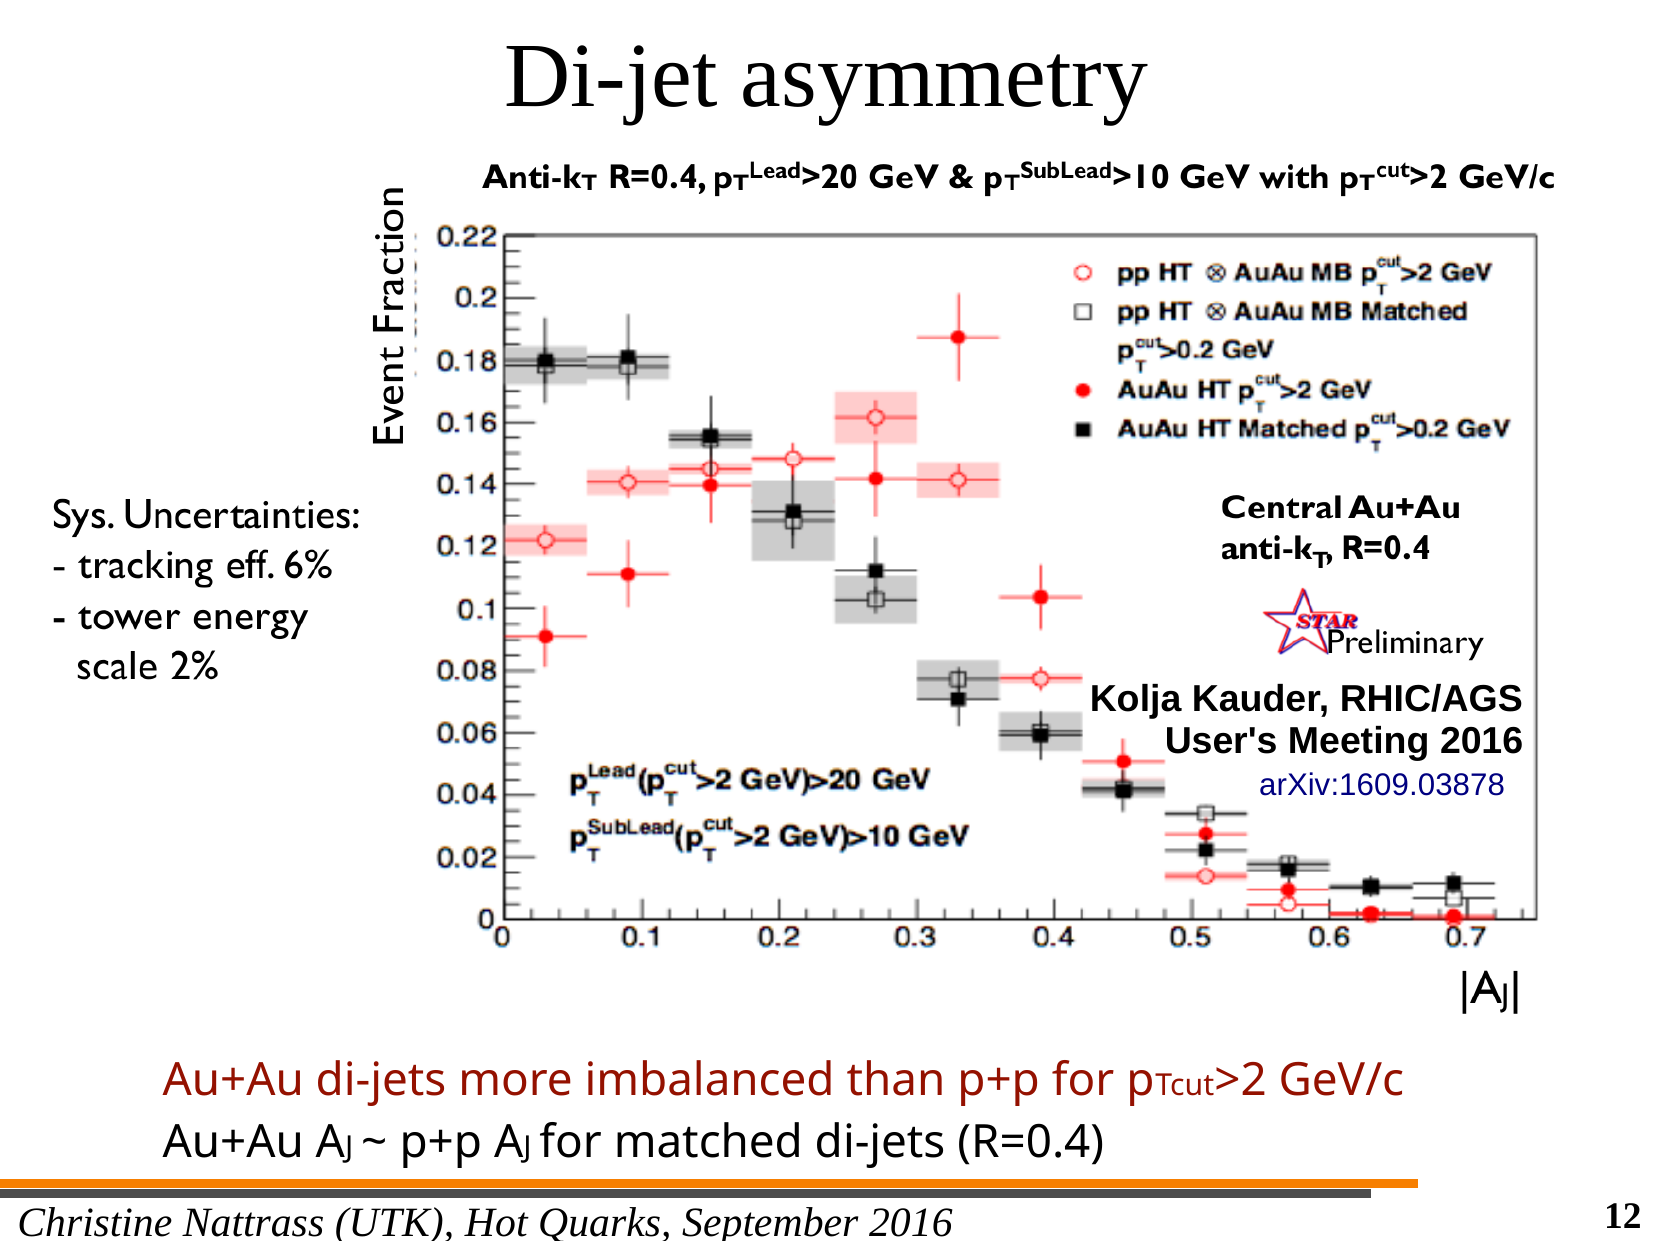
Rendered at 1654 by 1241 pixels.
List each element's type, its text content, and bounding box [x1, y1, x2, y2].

title Di-jet asymmetry [82, 2, 1571, 149]
text_box arXiv:1609.03878 [1244, 700, 1528, 906]
picture [53, 161, 1554, 1014]
text_box Kolja Kauder, RHIC/AGS User's Meeting 2016 [957, 669, 1539, 775]
text_box Au+Au di-jets more imbalanced than p+p for pTcut>2 GeV/c Au+Au AJ ~ p+p AJ for matched di-jets (R=0.4) [147, 1038, 1535, 1161]
